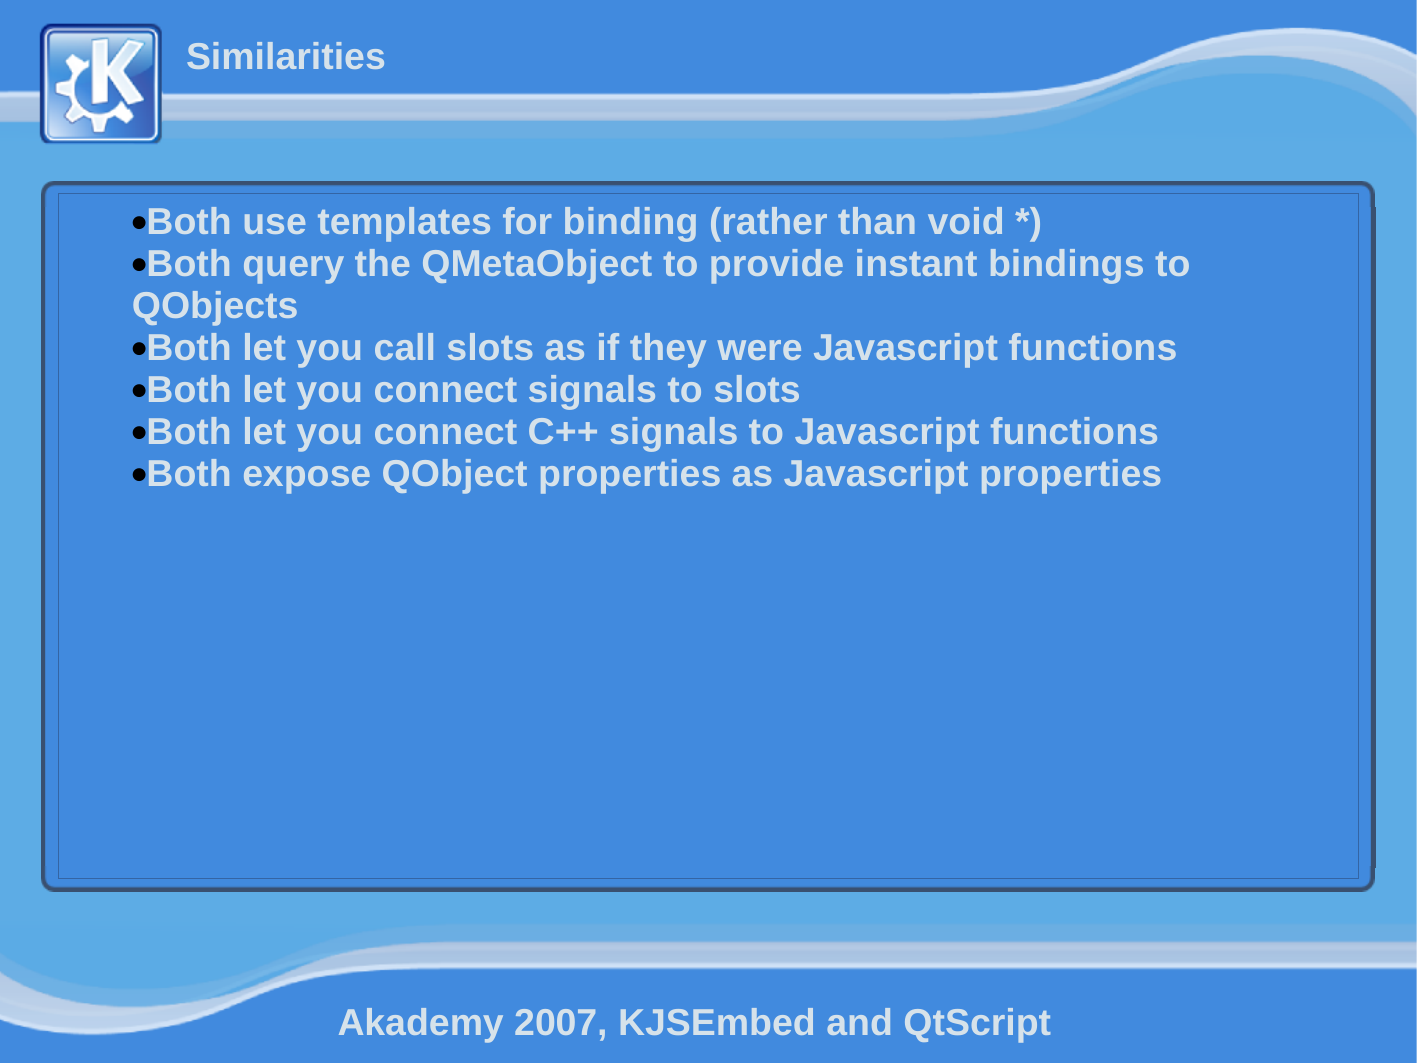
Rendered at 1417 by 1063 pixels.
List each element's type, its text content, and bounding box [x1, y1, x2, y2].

text_box Similarities [171, 27, 1048, 105]
text_box Both use templates for binding (rather than void *) Both query the QMetaObject to provide instant bindings to QObjects Both let you call slots as if they were Javascript functions Both let you connect signals to slots Both let you connect C++ signals to Javascript functions Both expose QObject properties as Javascript properties [58, 193, 1359, 879]
picture [0, 0, 1417, 1063]
